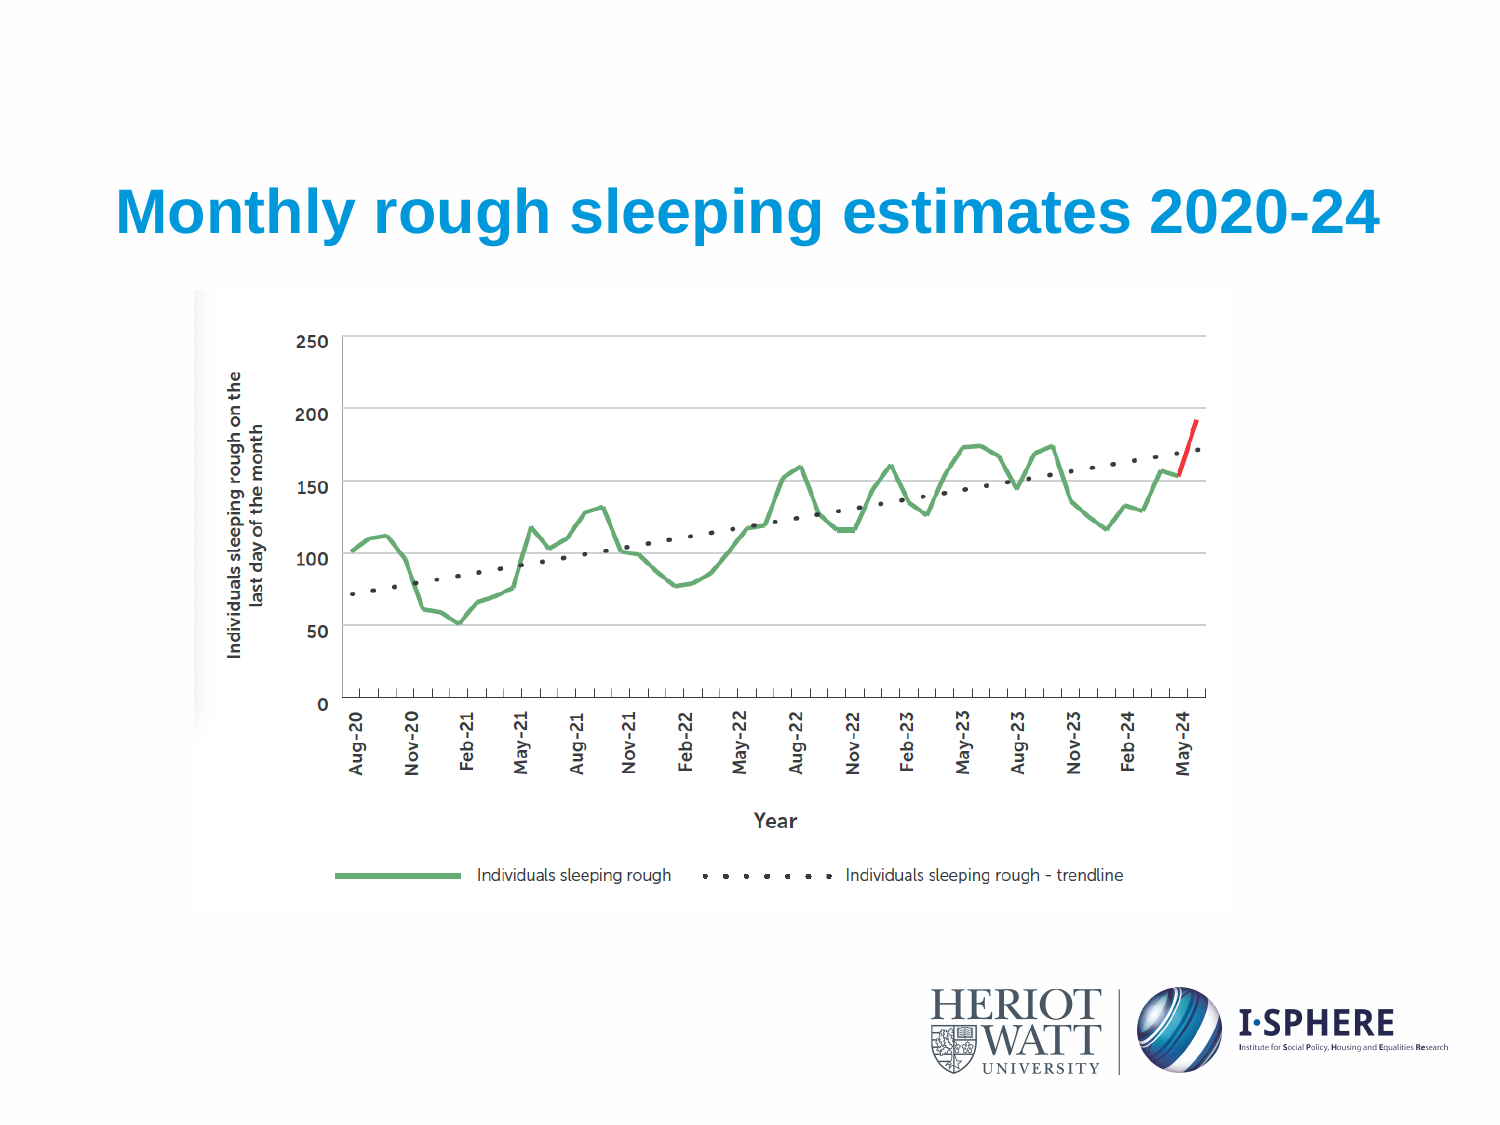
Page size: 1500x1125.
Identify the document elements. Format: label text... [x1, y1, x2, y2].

picture [194, 290, 1231, 909]
title Monthly rough sleeping estimates 2020-24 [100, 90, 1426, 254]
